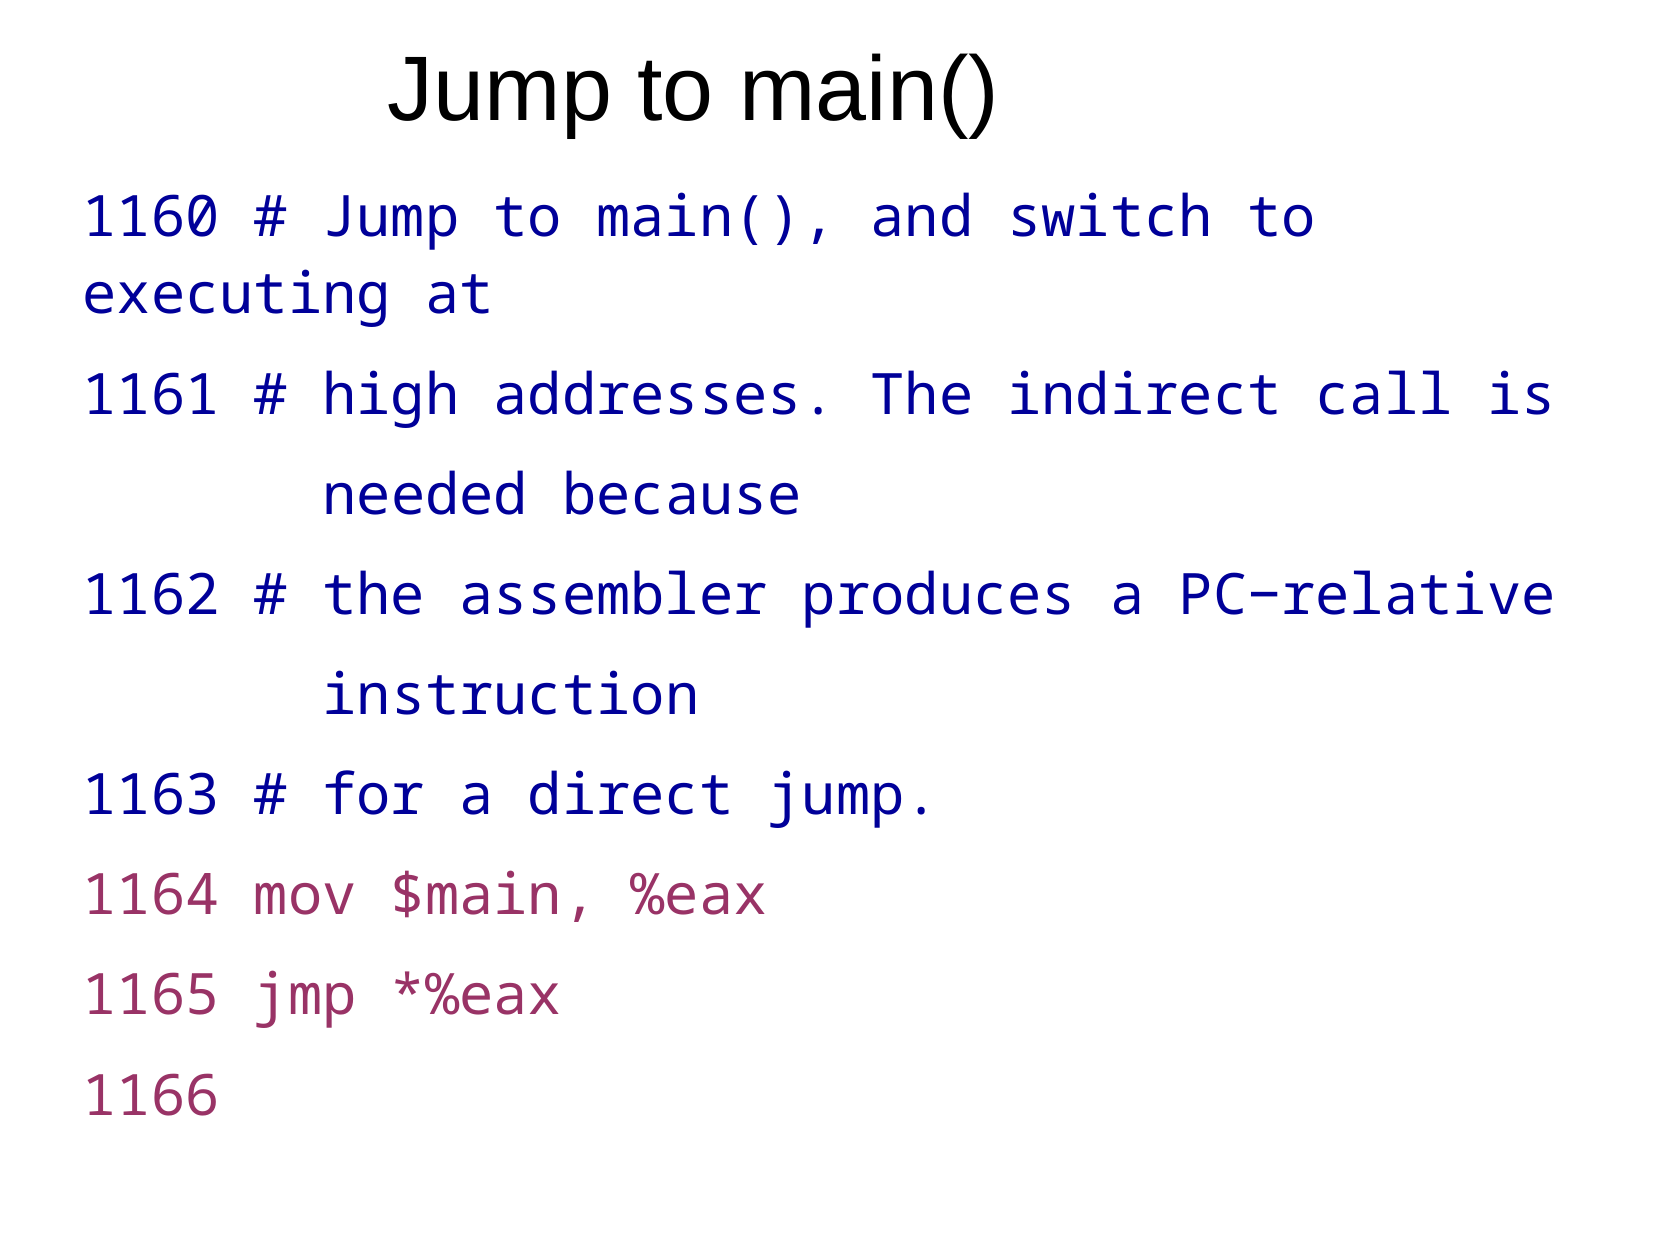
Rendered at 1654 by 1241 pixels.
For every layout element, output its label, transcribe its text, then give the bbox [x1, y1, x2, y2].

title Jump to main() [37, 37, 1351, 141]
list 1160 # Jump to main(), and switch to executing at 1161 # high addresses. The indirect call is needed because 1162 # the assembler produces a PC−relative instruction 1163 # for a direct jump. 1164 mov $main, %eax 1165 jmp *%eax 1166 [82, 75, 1571, 1163]
